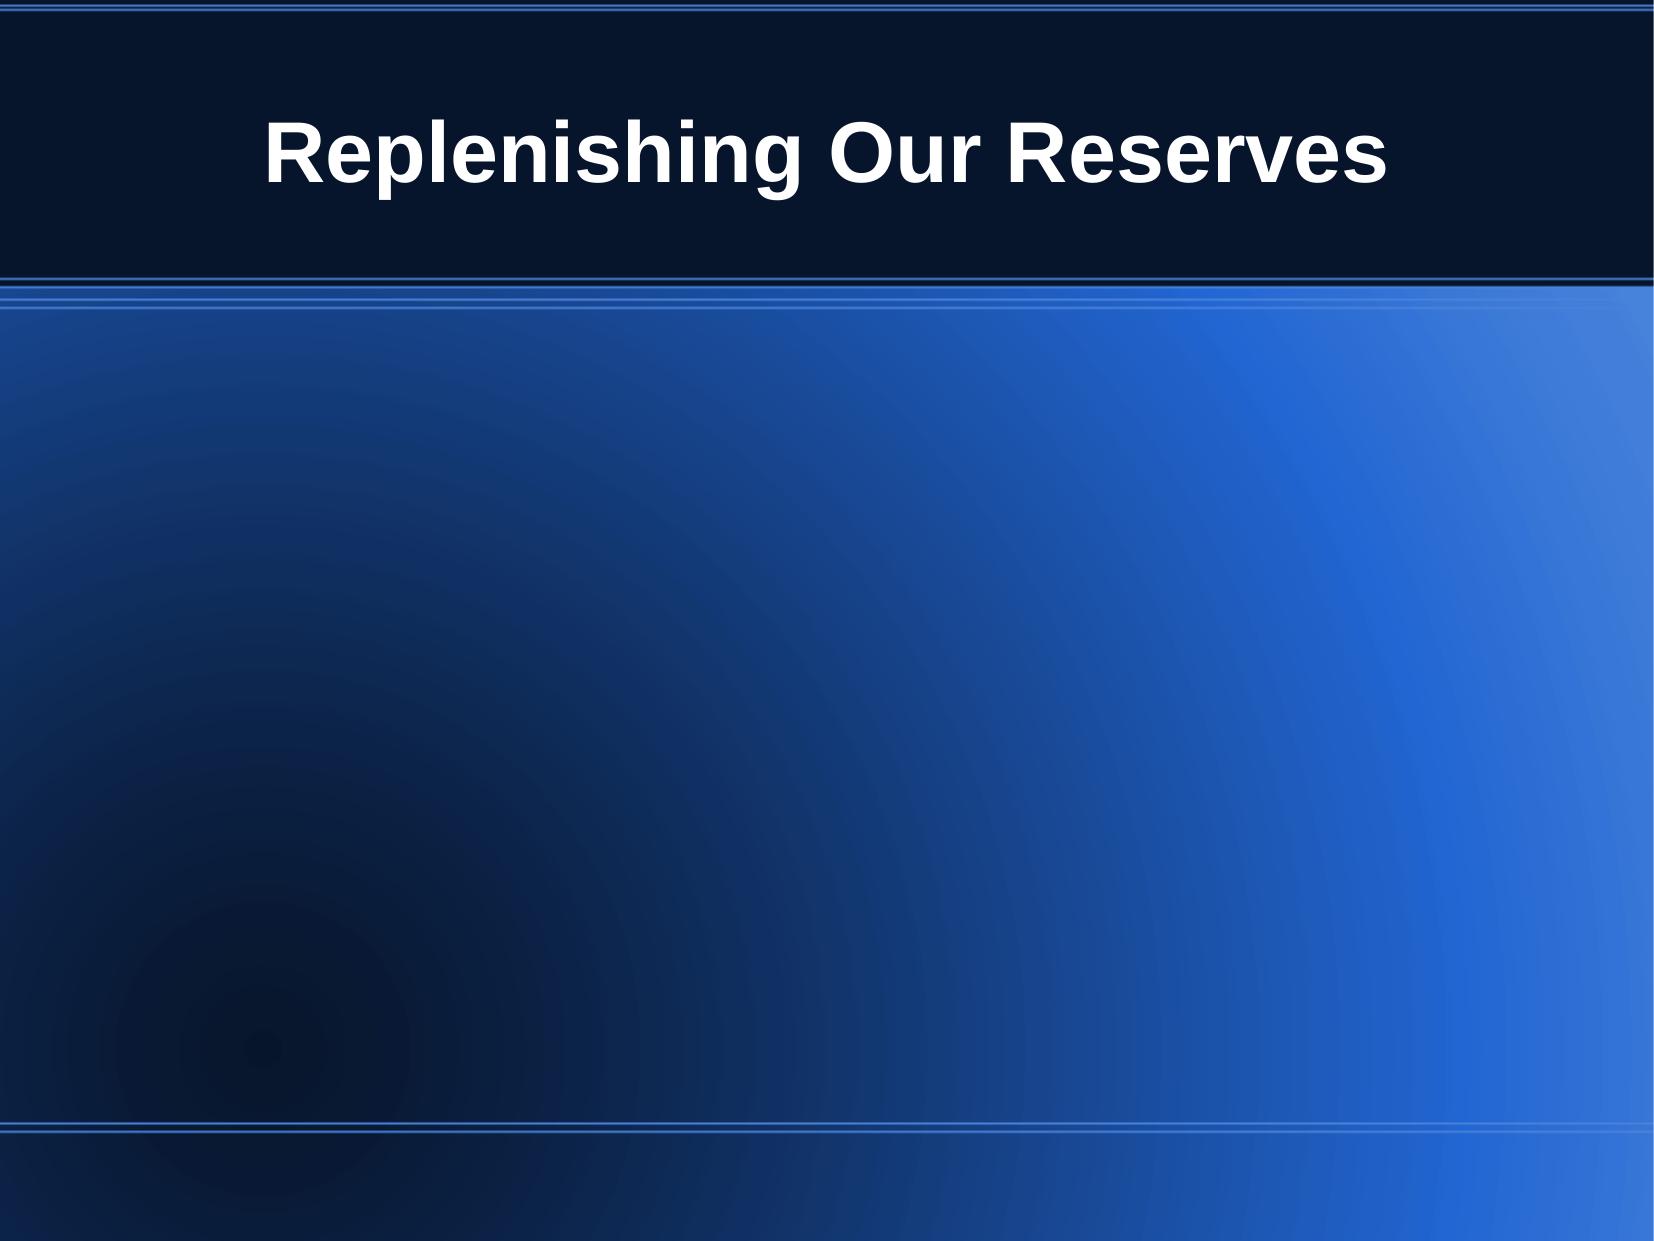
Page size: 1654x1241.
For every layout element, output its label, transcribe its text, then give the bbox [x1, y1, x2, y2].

picture [0, 0, 1654, 1241]
title Replenishing Our Reserves [82, 49, 1571, 257]
